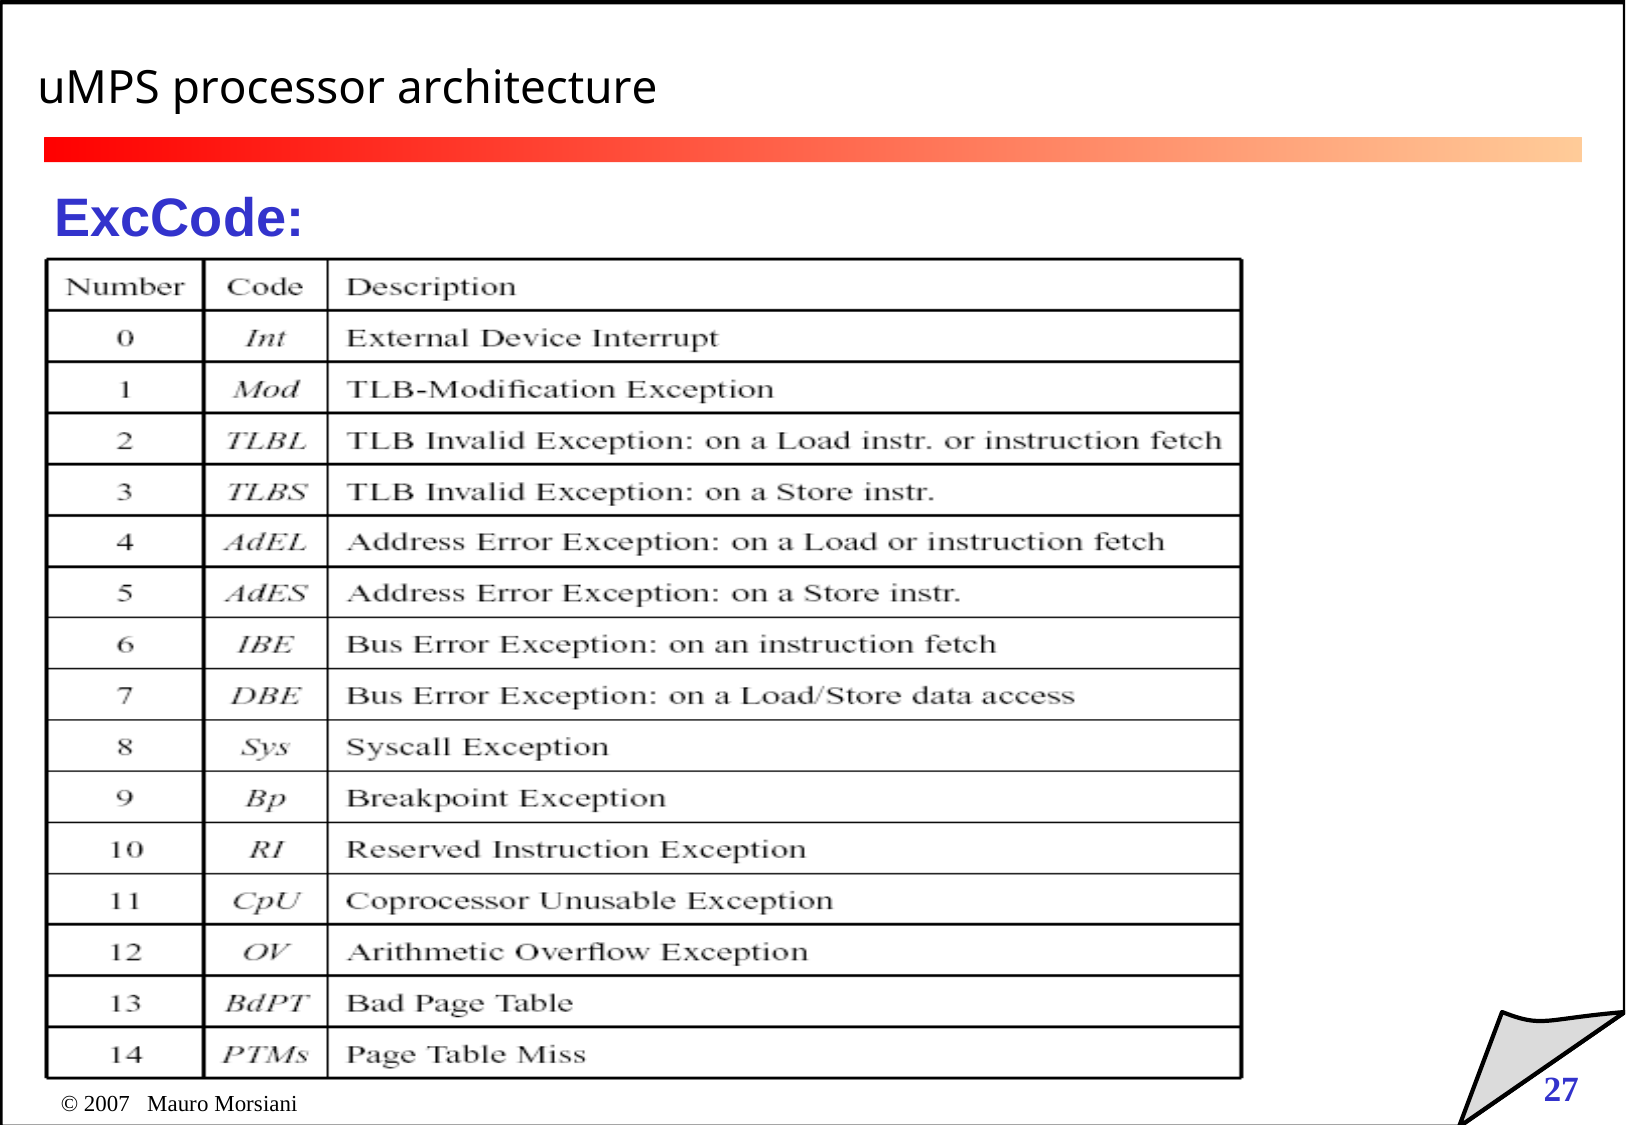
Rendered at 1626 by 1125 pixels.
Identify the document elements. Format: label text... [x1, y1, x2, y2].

title uMPS processor architecture [37, 44, 1587, 130]
list ExcCode: [54, 187, 1557, 595]
picture [35, 251, 1262, 1088]
